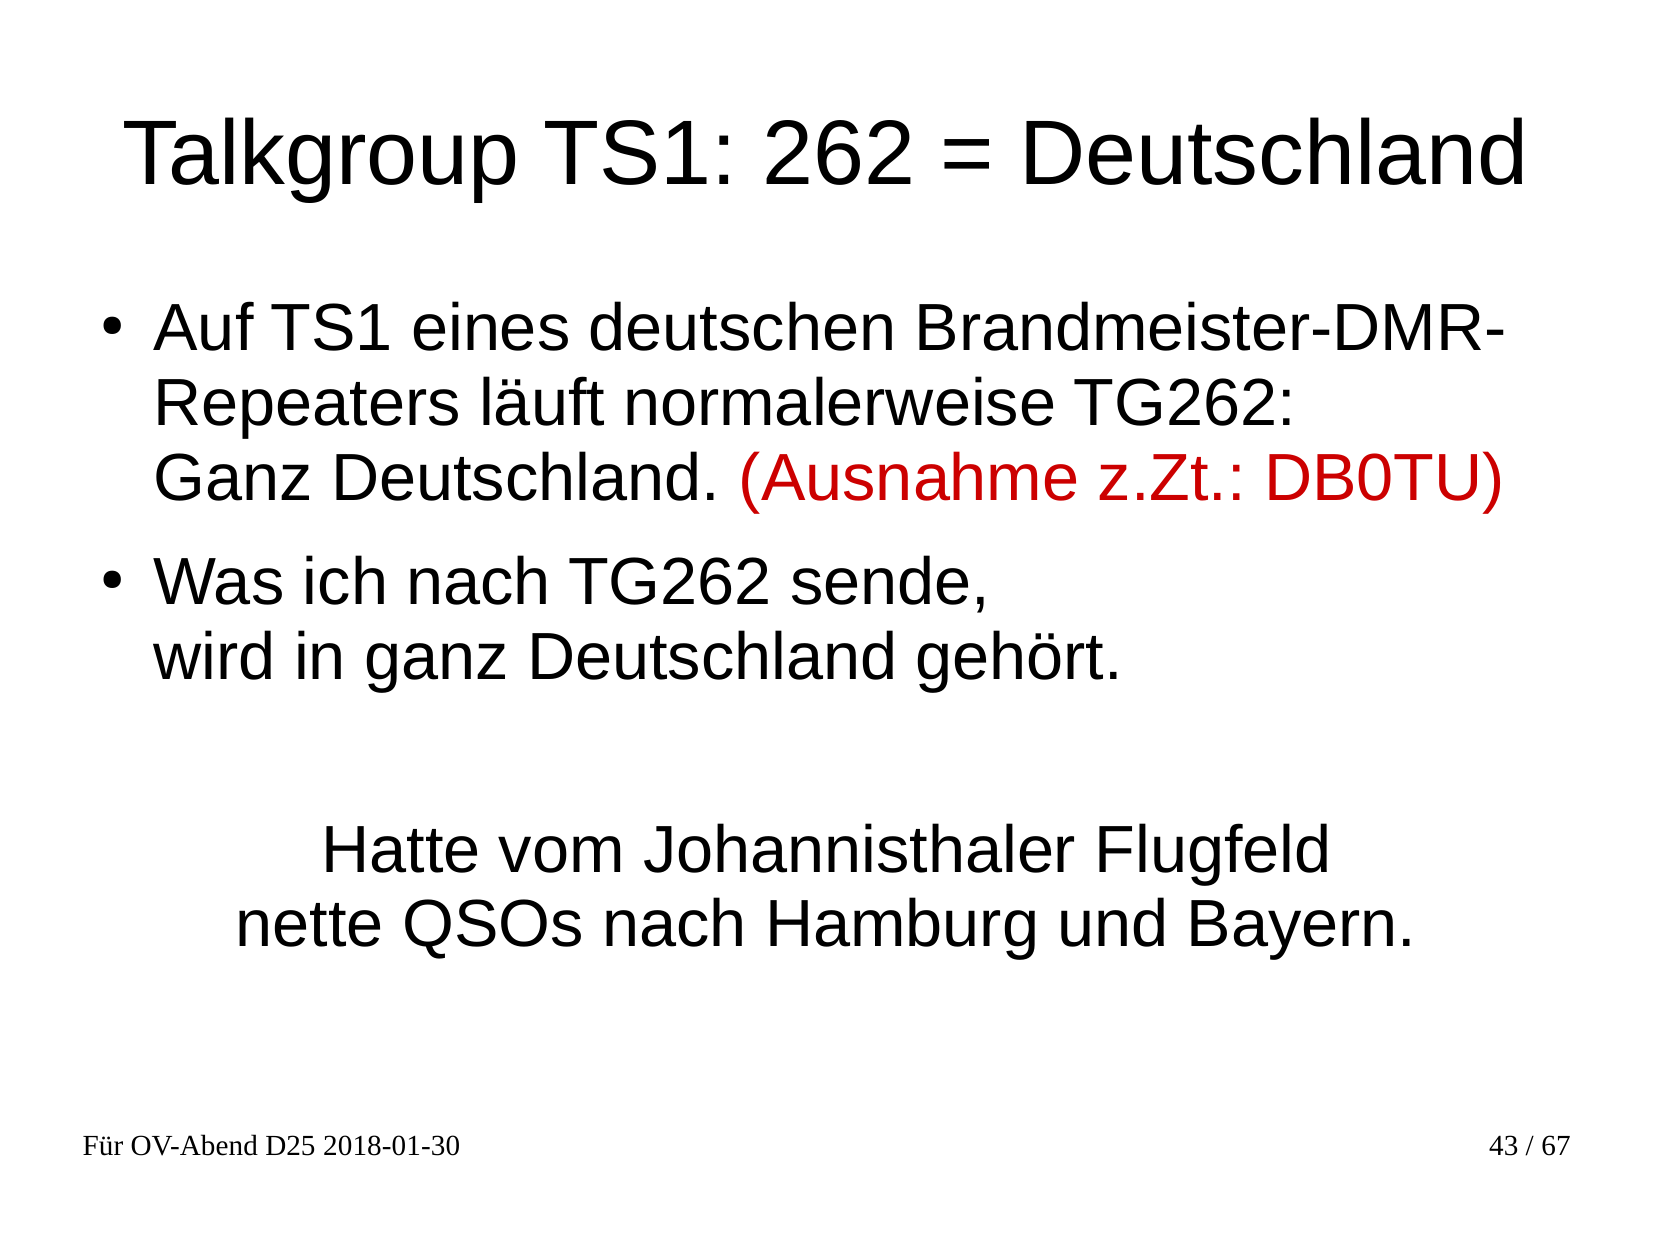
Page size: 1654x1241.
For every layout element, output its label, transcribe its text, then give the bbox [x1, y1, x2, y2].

title Talkgroup TS1: 262 = Deutschland [82, 49, 1571, 257]
list Auf TS1 eines deutschen Brandmeister-DMR-Repeaters läuft normalerweise TG262: Ganz Deutschland. (Ausnahme z.Zt.: DB0TU) Was ich nach TG262 sende, wird in ganz Deutschland gehört. Hatte vom Johannisthaler Flugfeld nette QSOs nach Hamburg und Bayern. [82, 290, 1571, 1099]
